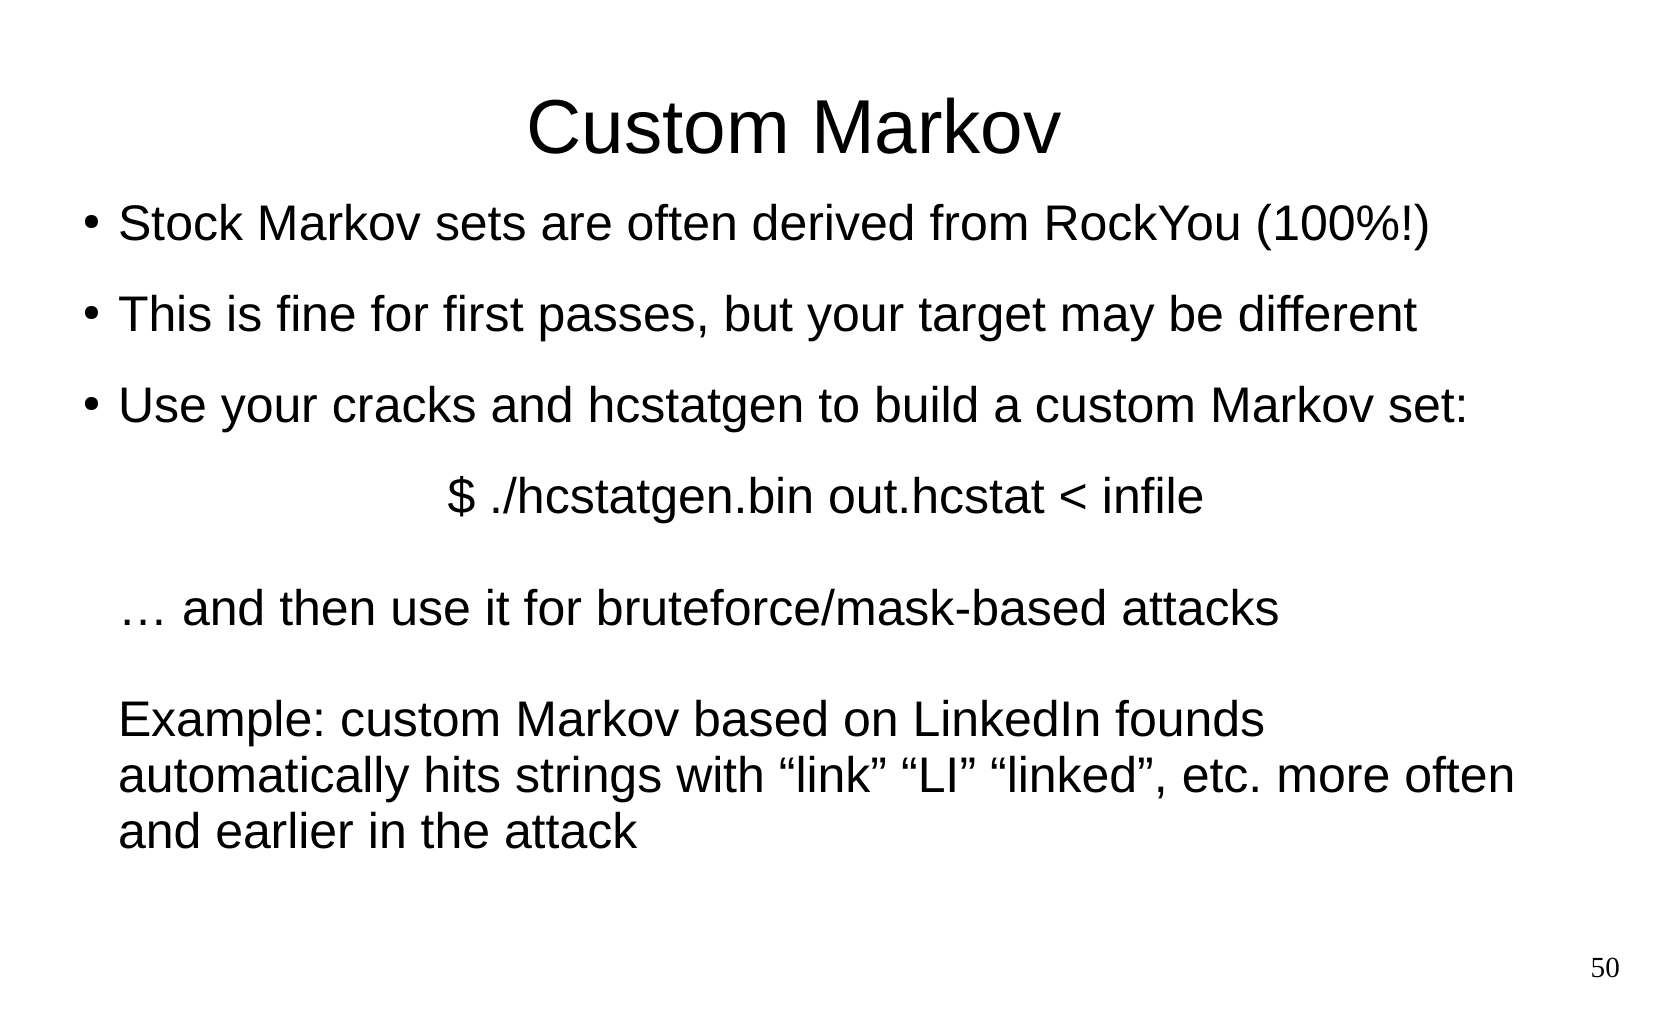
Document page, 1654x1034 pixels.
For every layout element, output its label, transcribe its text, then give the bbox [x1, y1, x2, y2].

text_box <number> [1560, 951, 1621, 1023]
subtitle Stock Markov sets are often derived from RockYou (100%!) This is fine for first passes, but your target may be different Use your cracks and hcstatgen to build a custom Markov set: $ ./hcstatgen.bin out.hcstat < infile … and then use it for bruteforce/mask-based attacks Example: custom Markov based on LinkedIn founds automatically hits strings with “link” “LI” “linked”, etc. more often and earlier in the attack [82, 195, 1571, 961]
title Custom Markov [82, 41, 1571, 195]
